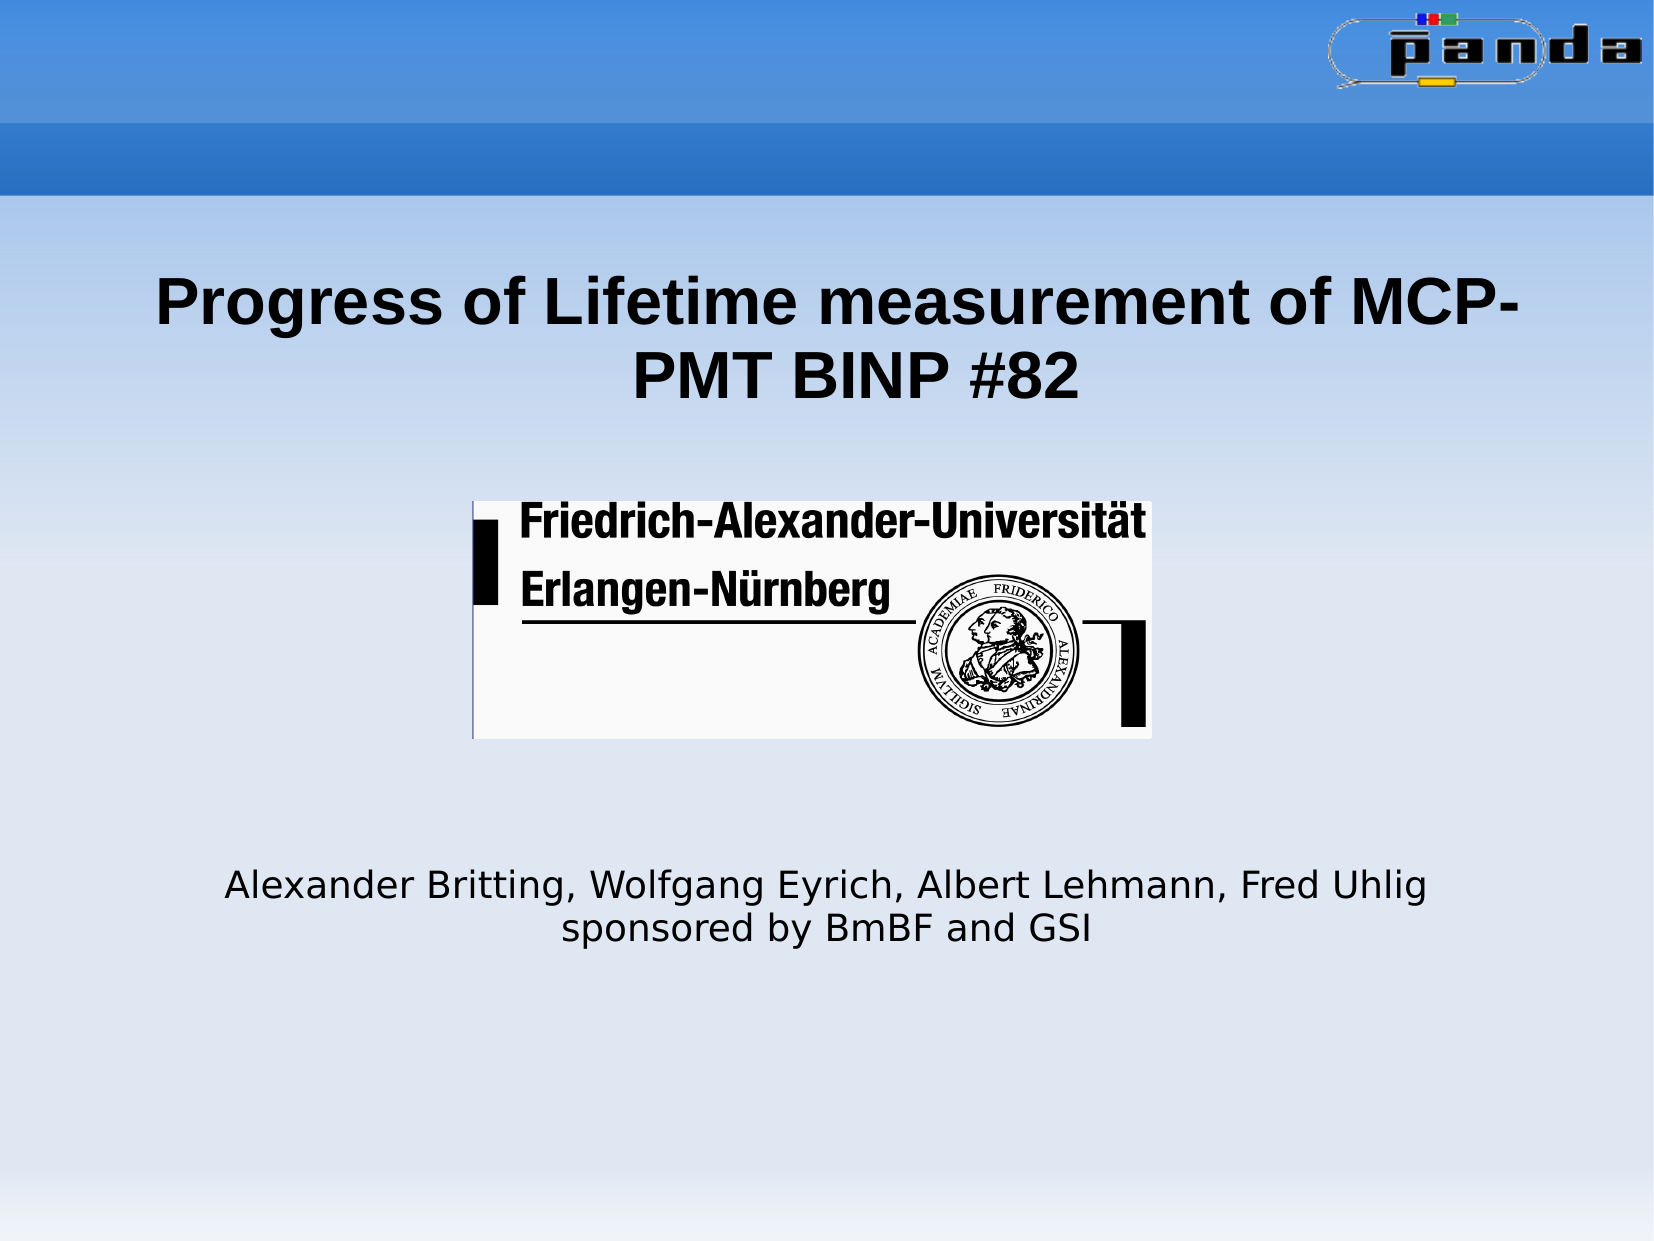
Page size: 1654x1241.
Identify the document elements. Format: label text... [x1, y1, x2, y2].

picture [0, 0, 1654, 1241]
text_box Alexander Britting, Wolfgang Eyrich, Albert Lehmann, Fred Uhlig sponsored by BmBF and GSI [59, 856, 1595, 959]
title [76, 7, 1565, 59]
subtitle Progress of Lifetime measurement of MCP-PMT BINP #82 [76, 59, 1565, 618]
